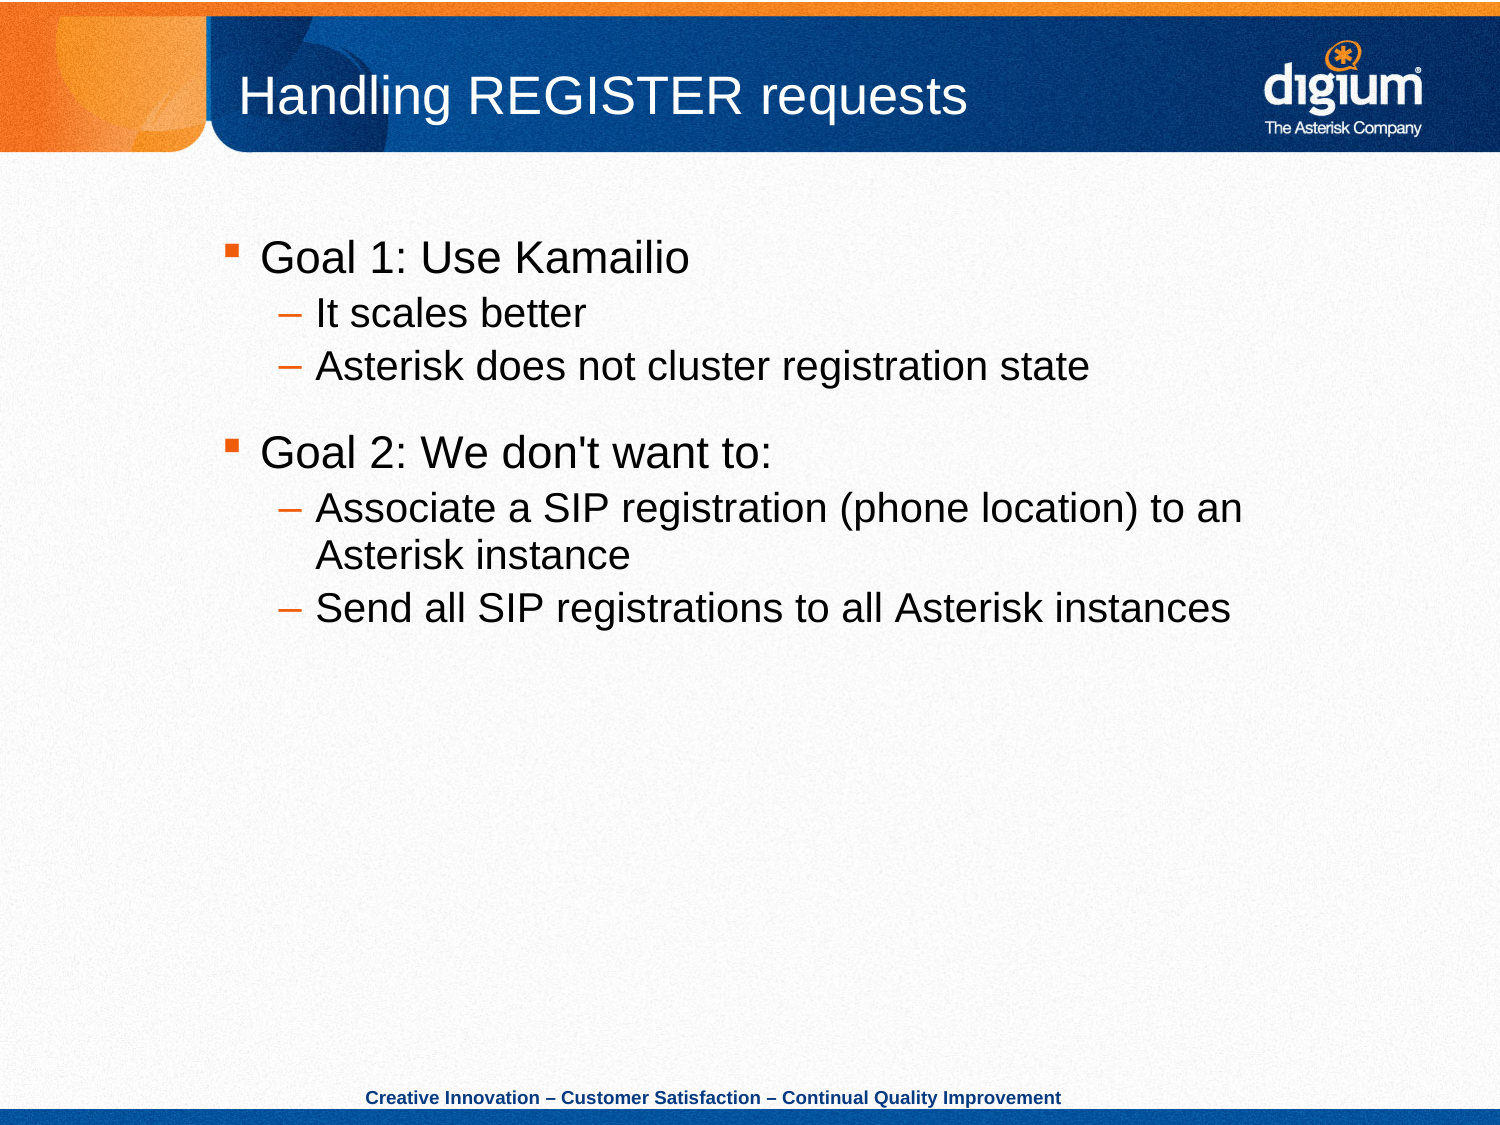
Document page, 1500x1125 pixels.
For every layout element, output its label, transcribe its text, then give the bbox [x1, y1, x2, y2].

picture [0, 2, 1500, 1125]
list Goal 1: Use Kamailio It scales better Asterisk does not cluster registration state Goal 2: We don't want to: Associate a SIP registration (phone location) to an Asterisk instance Send all SIP registrations to all Asterisk instances [206, 224, 1301, 877]
title Handling REGISTER requests [238, 27, 1243, 127]
